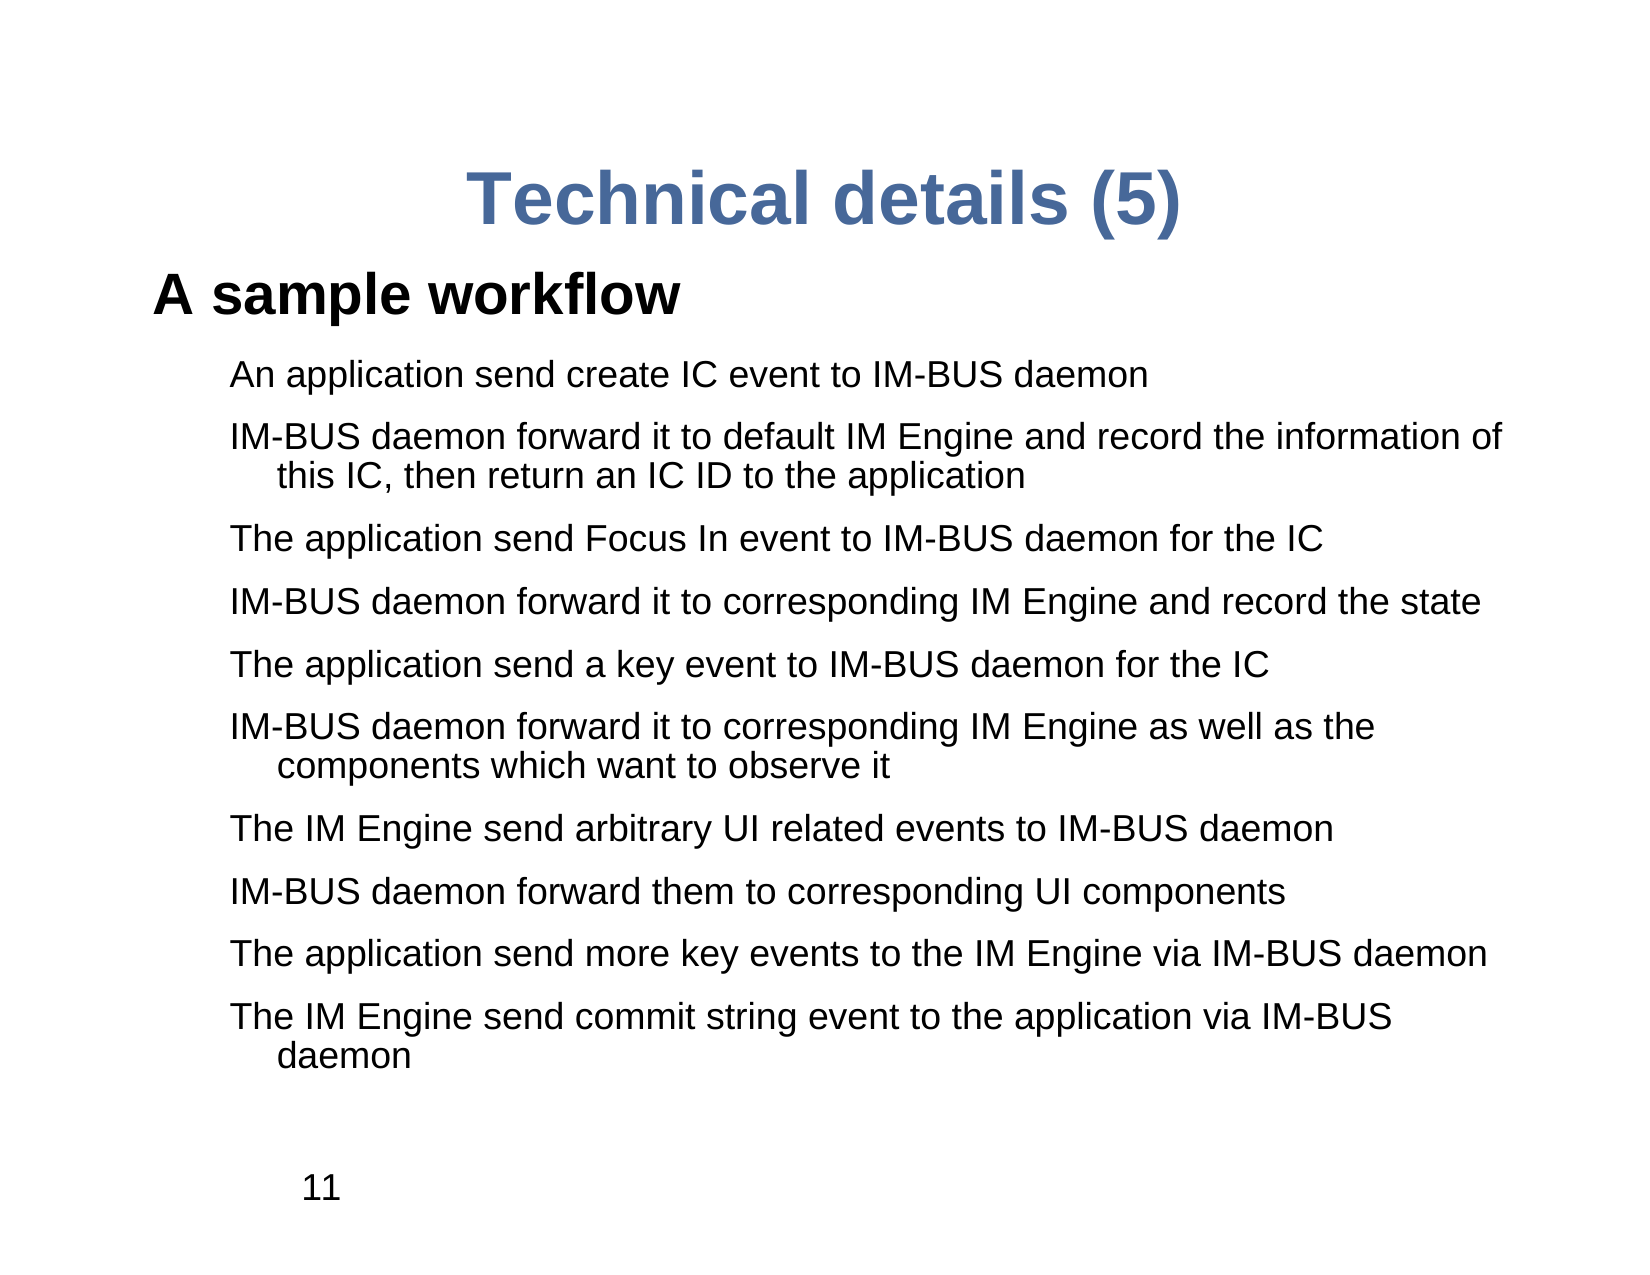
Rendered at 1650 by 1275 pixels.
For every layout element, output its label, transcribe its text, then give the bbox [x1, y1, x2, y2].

title Technical details (5) [135, 112, 1515, 266]
list A sample workflow An application send create IC event to IM-BUS daemon IM-BUS daemon forward it to default IM Engine and record the information of this IC, then return an IC ID to the application The application send Focus In event to IM-BUS daemon for the IC IM-BUS daemon forward it to corresponding IM Engine and record the state The application send a key event to IM-BUS daemon for the IC IM-BUS daemon forward it to corresponding IM Engine as well as the components which want to observe it The IM Engine send arbitrary UI related events to IM-BUS daemon IM-BUS daemon forward them to corresponding UI components The application send more key events to the IM Engine via IM-BUS daemon The IM Engine send commit string event to the application via IM-BUS daemon [135, 266, 1515, 1162]
